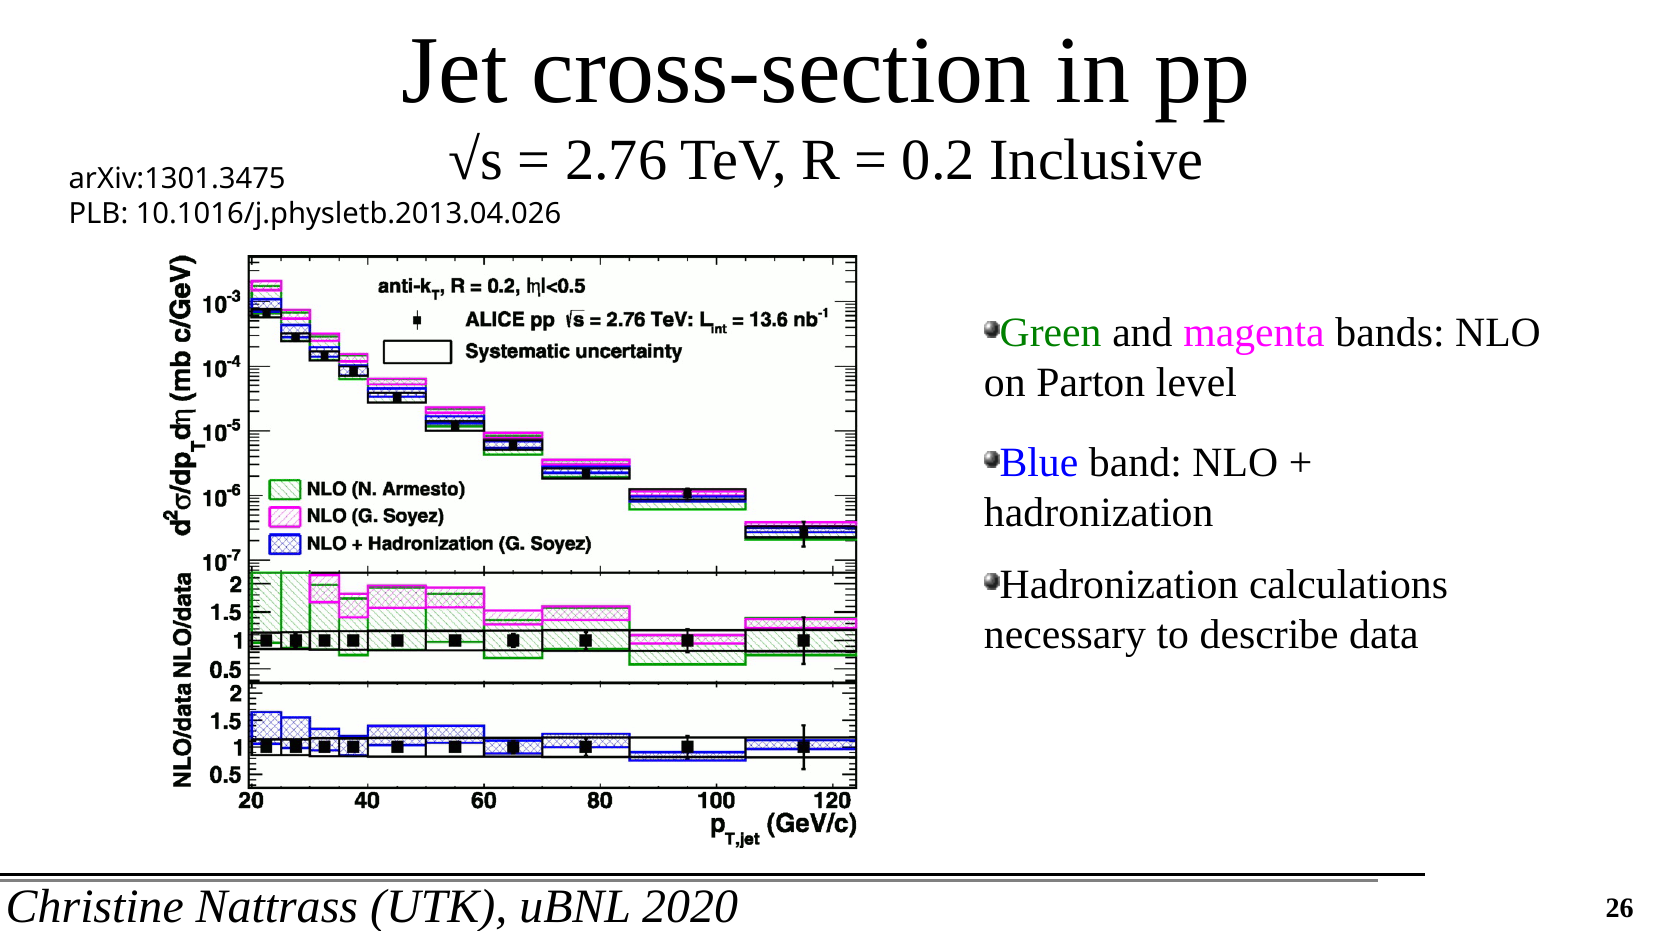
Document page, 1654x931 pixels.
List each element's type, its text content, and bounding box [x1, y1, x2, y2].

title Jet cross-section in pp √s = 2.76 TeV, R = 0.2 Inclusive [99, 61, 1554, 199]
list Green and magenta bands: NLO on Parton level Blue band: NLO + hadronization Hadronization calculations necessary to describe data [969, 297, 1559, 736]
text_box arXiv:1301.3475 PLB: 10.1016/j.physletb.2013.04.026 [53, 151, 577, 237]
picture [163, 255, 877, 848]
